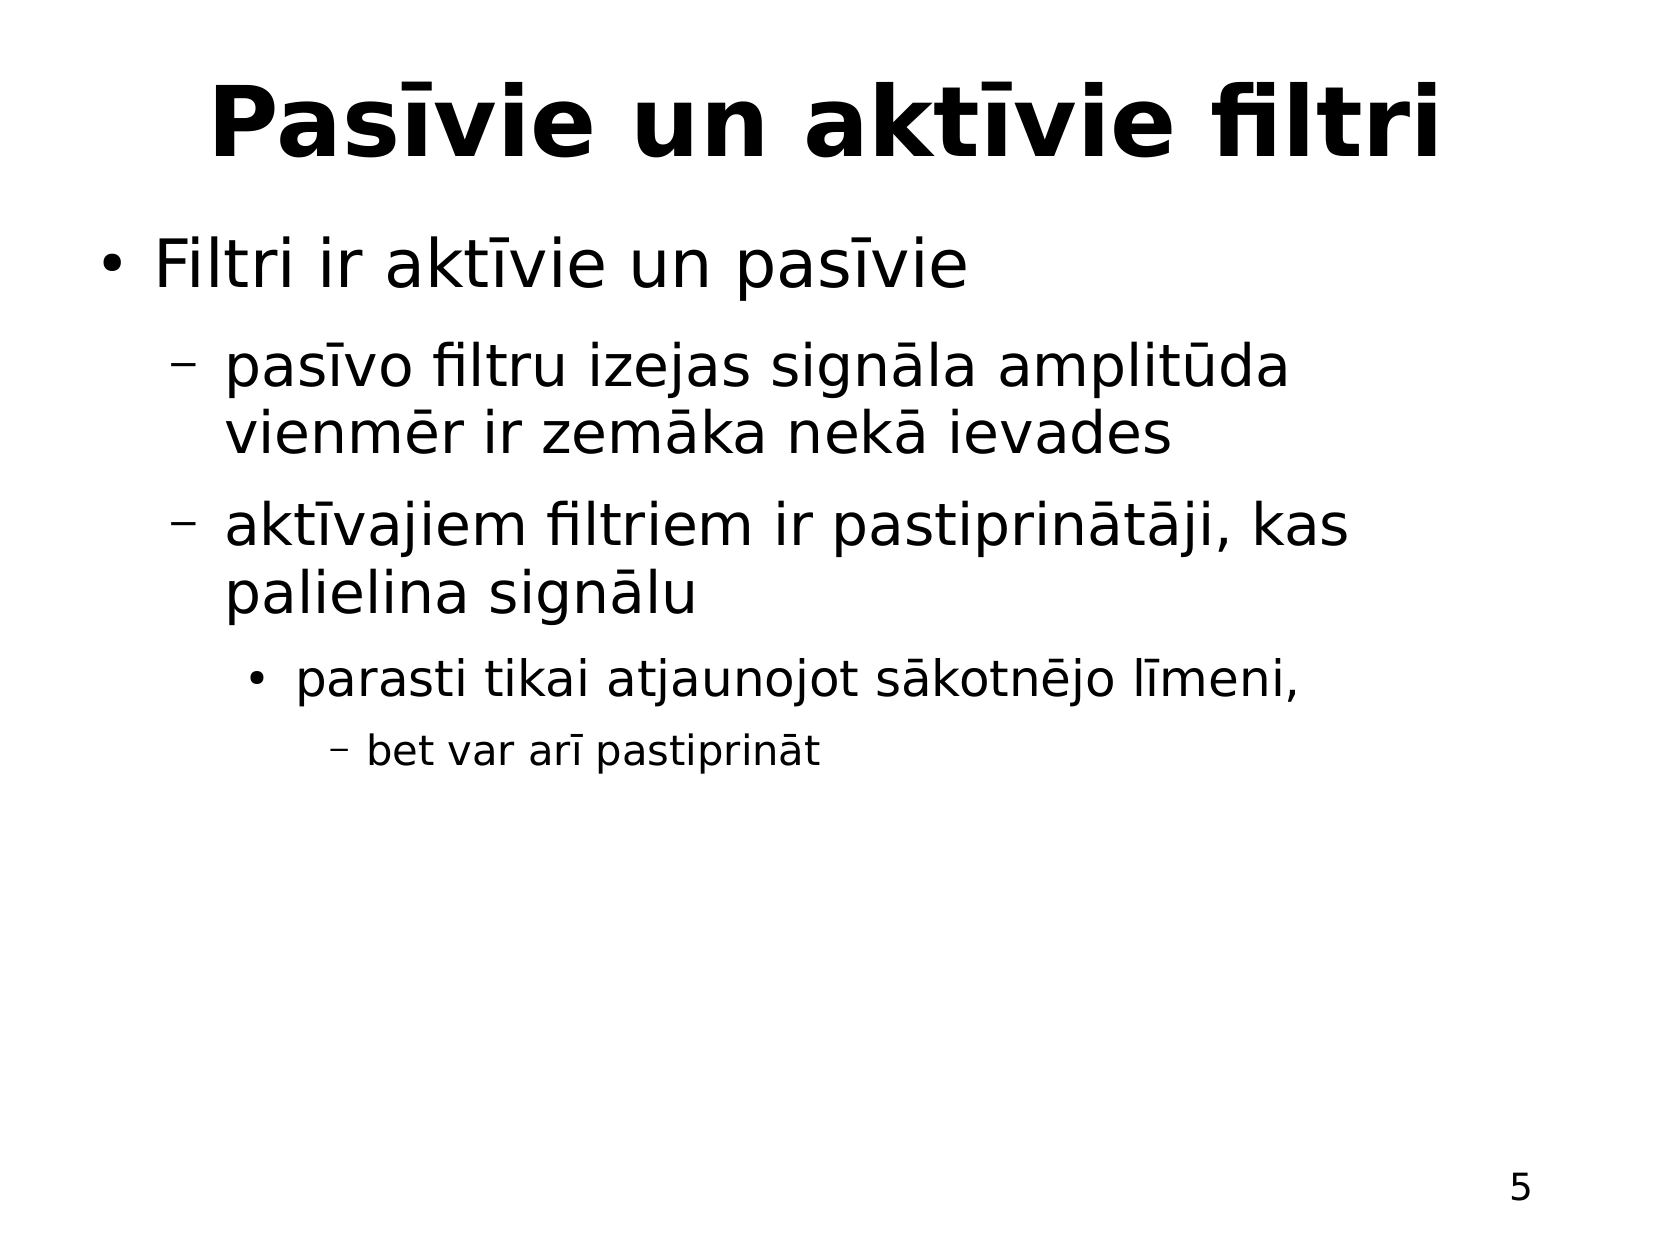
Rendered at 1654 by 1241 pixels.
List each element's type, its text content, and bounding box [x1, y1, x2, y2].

list Filtri ir aktīvie un pasīvie pasīvo filtru izejas signāla amplitūda vienmēr ir zemāka nekā ievades aktīvajiem filtriem ir pastiprinātāji, kas palielina signālu parasti tikai atjaunojot sākotnējo līmeni, bet var arī pastiprināt [82, 225, 1538, 1186]
title Pasīvie un aktīvie filtri [82, 49, 1571, 196]
